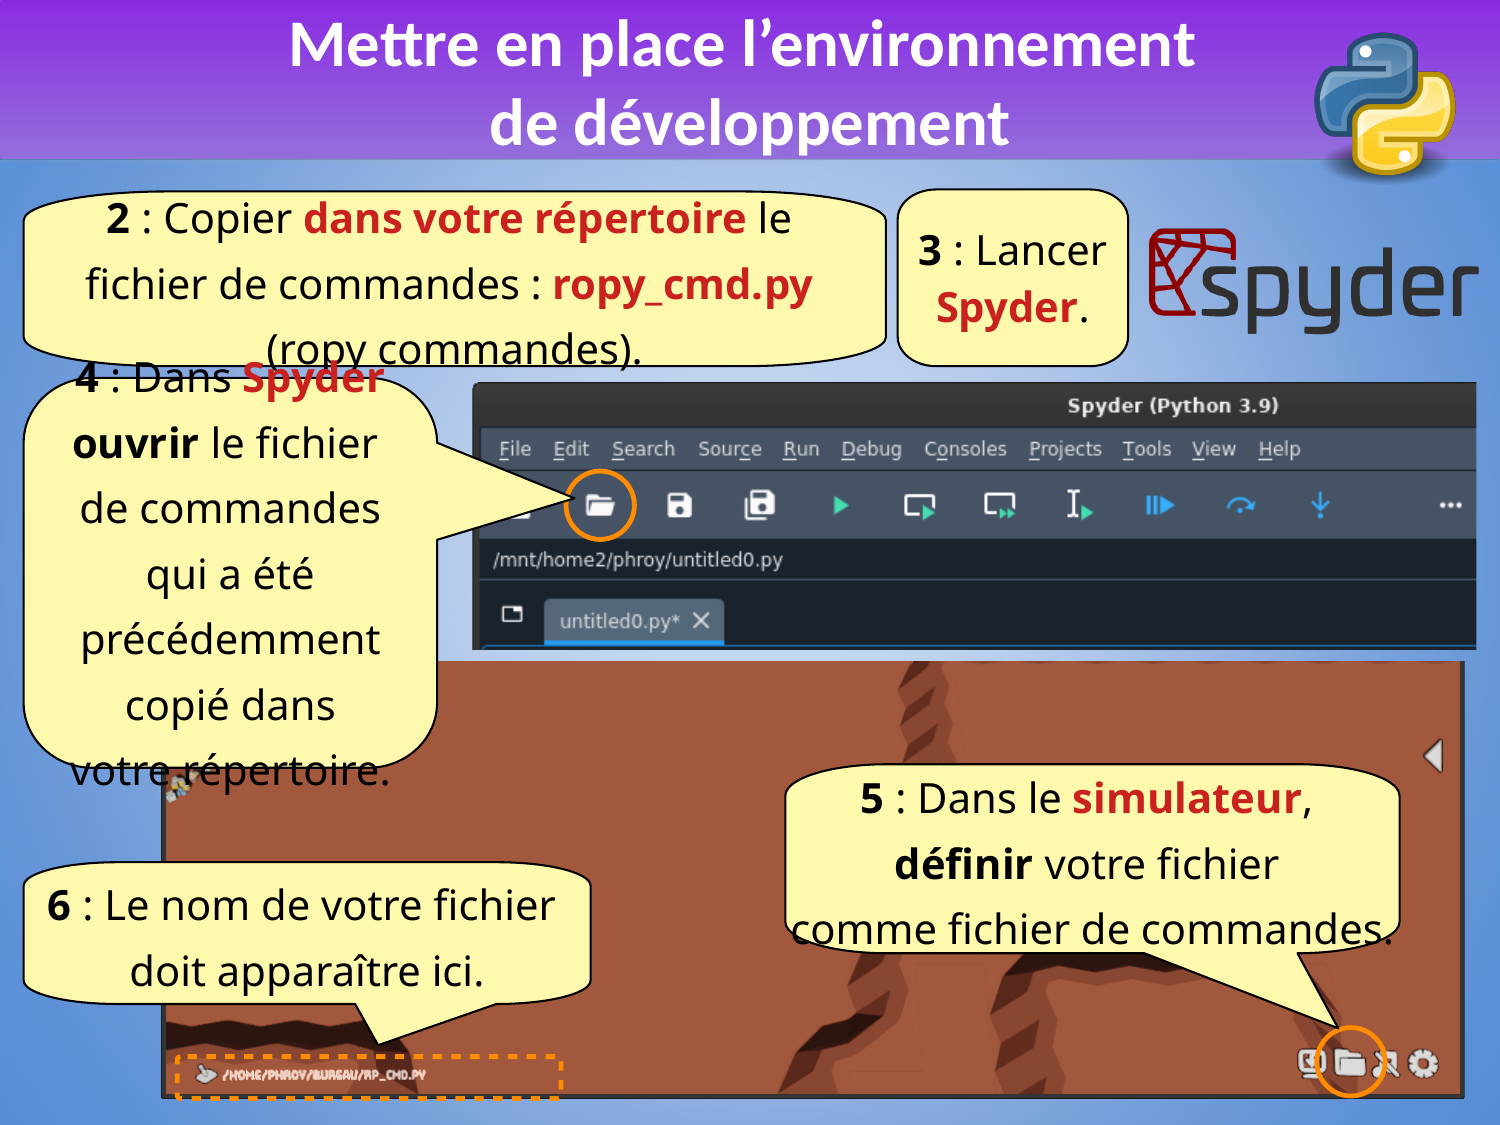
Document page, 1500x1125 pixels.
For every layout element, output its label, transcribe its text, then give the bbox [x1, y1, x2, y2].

text_box 5 : Dans le simulateur, définir votre fichier comme fichier de commandes. [785, 764, 1400, 1029]
text_box 4 : Dans Spyder ouvrir le fichier de commandes qui a été précédemment copié dans votre répertoire. [23, 377, 575, 768]
text_box 3 : Lancer Spyder. [897, 189, 1129, 367]
text_box 6 : Le nom de votre fichier doit apparaître ici. [23, 862, 591, 1046]
text_box 2 : Copier dans votre répertoire le fichier de commandes : ropy_cmd.py (ropy commandes). [23, 191, 886, 367]
picture [0, 29, 1500, 1125]
text_box Mettre en place l’environnement de développement [0, 0, 1500, 159]
